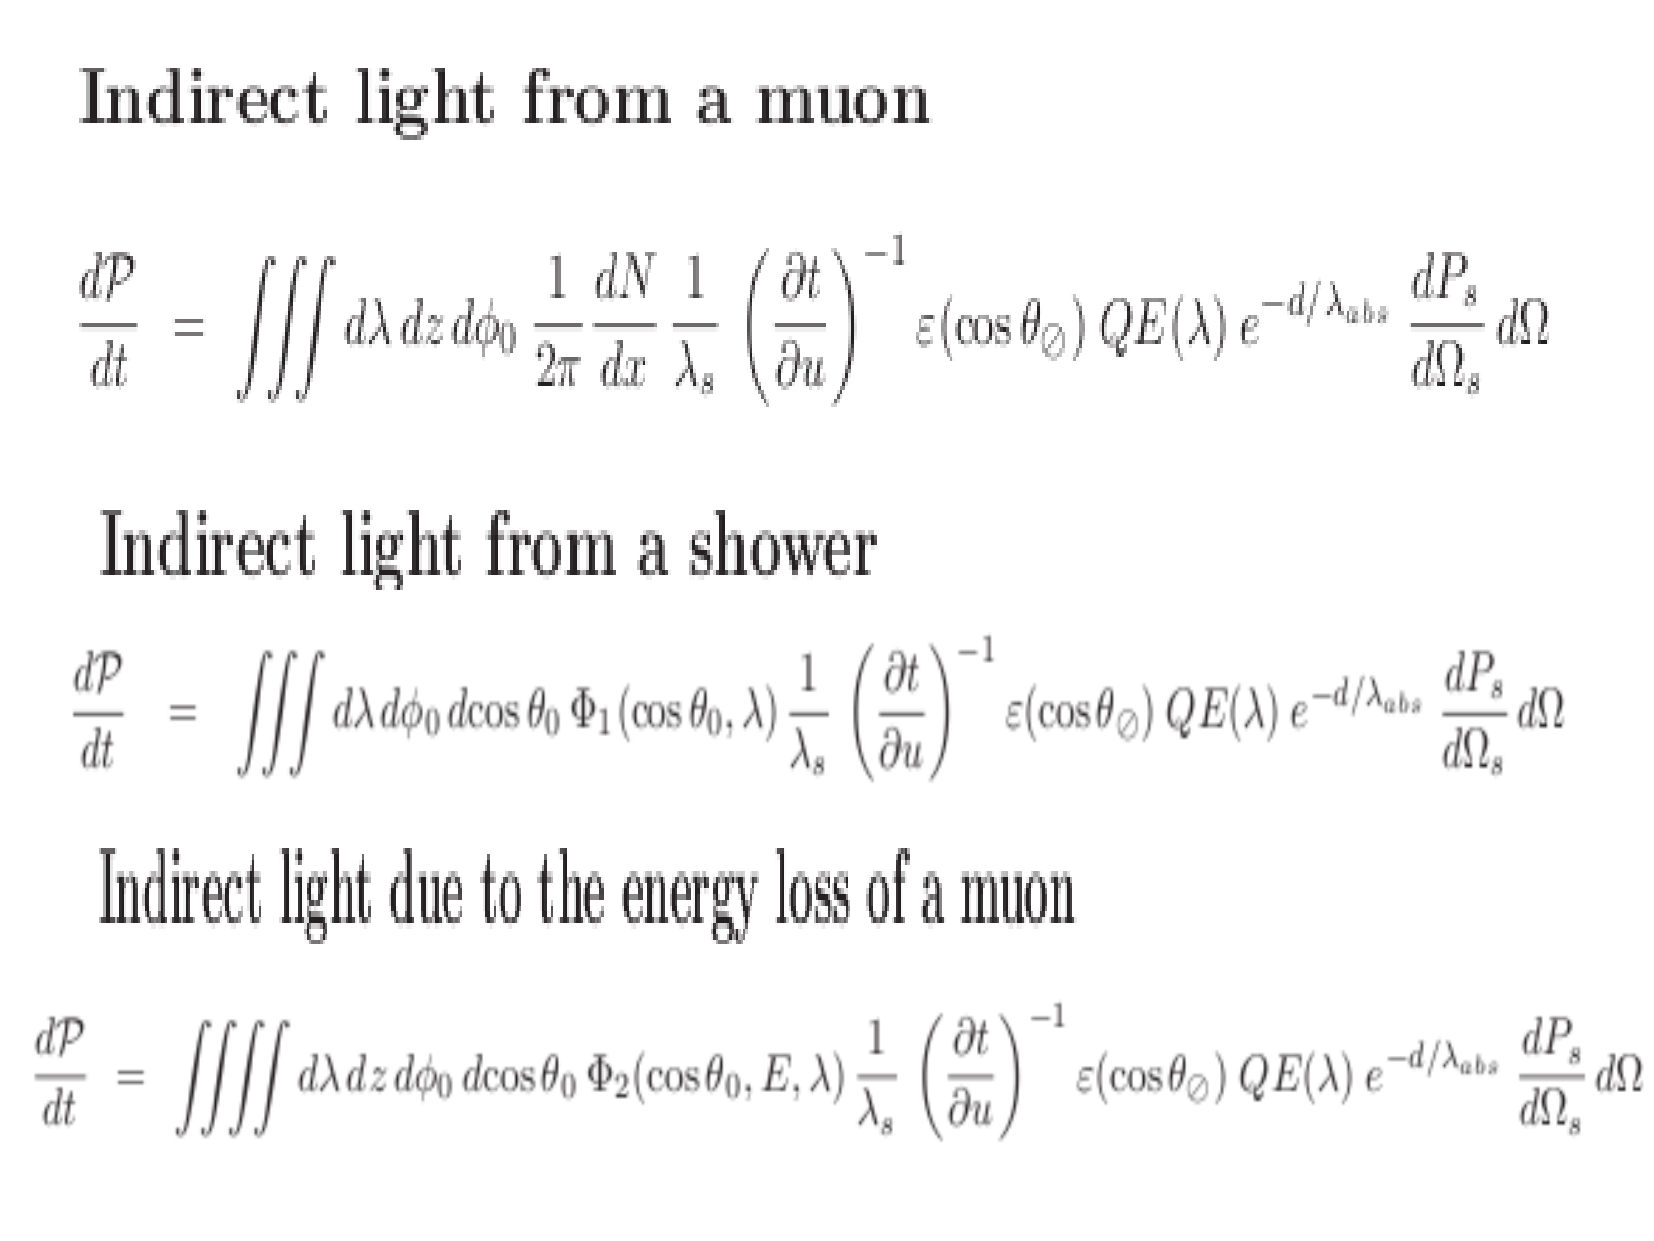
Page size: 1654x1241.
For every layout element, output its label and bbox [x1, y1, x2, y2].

picture [0, 470, 1654, 1166]
picture [29, 22, 1595, 441]
